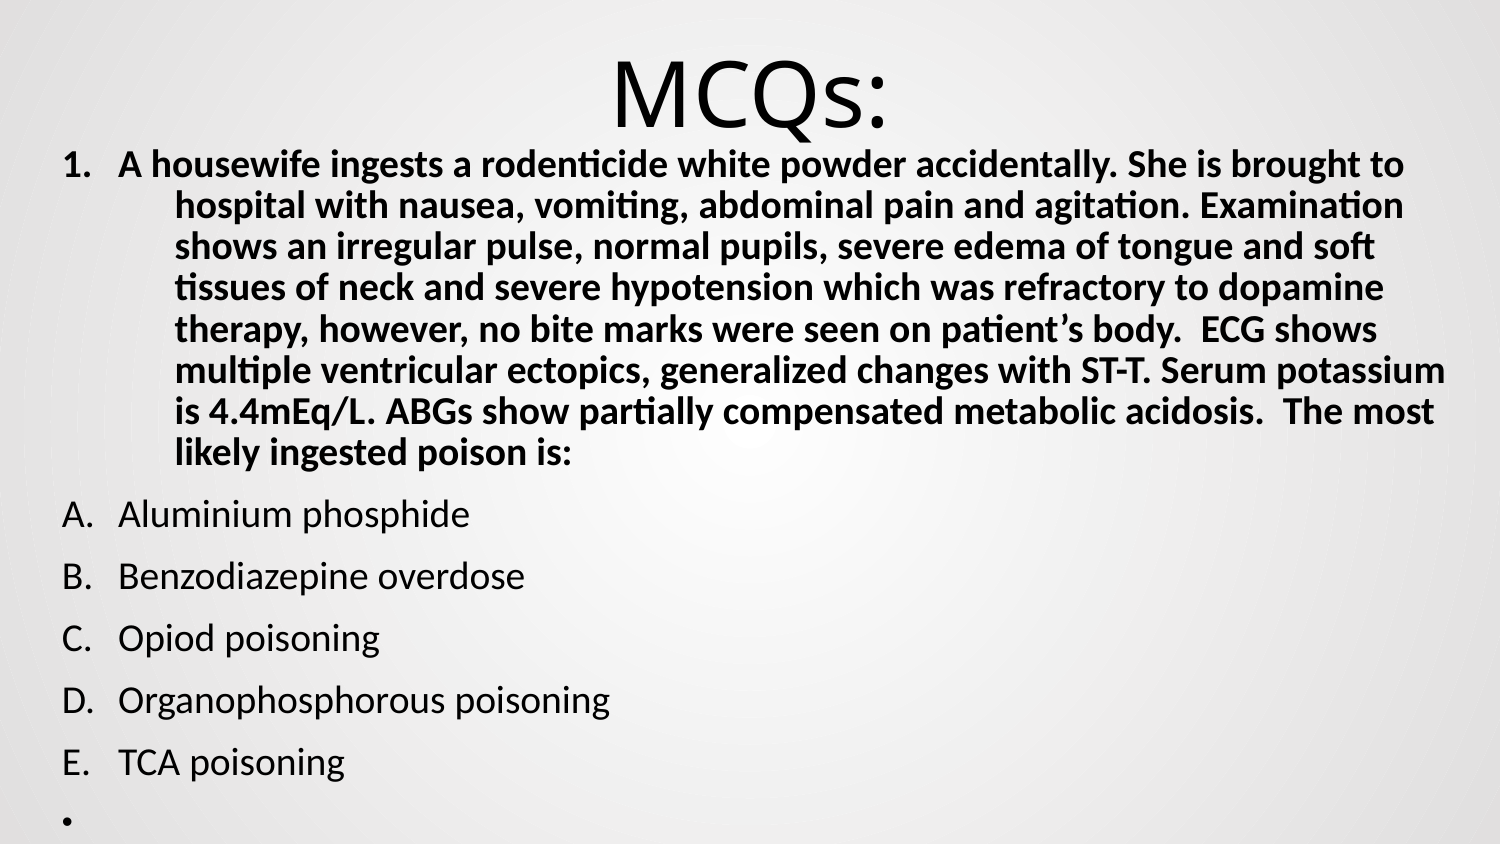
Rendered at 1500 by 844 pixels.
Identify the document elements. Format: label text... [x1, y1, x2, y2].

list A housewife ingests a rodenticide white powder accidentally. She is brought to hospital with nausea, vomiting, abdominal pain and agitation. Examination shows an irregular pulse, normal pupils, severe edema of tongue and soft tissues of neck and severe hypotension which was refractory to dopamine therapy, however, no bite marks were seen on patient’s body. ECG shows multiple ventricular ectopics, generalized changes with ST-T. Serum potassium is 4.4mEq/L. ABGs show partially compensated metabolic acidosis. The most likely ingested poison is: Aluminium phosphide Benzodiazepine overdose Opiod poisoning Organophosphorous poisoning TCA poisoning [46, 136, 1468, 827]
title MCQs: [103, 16, 1397, 136]
